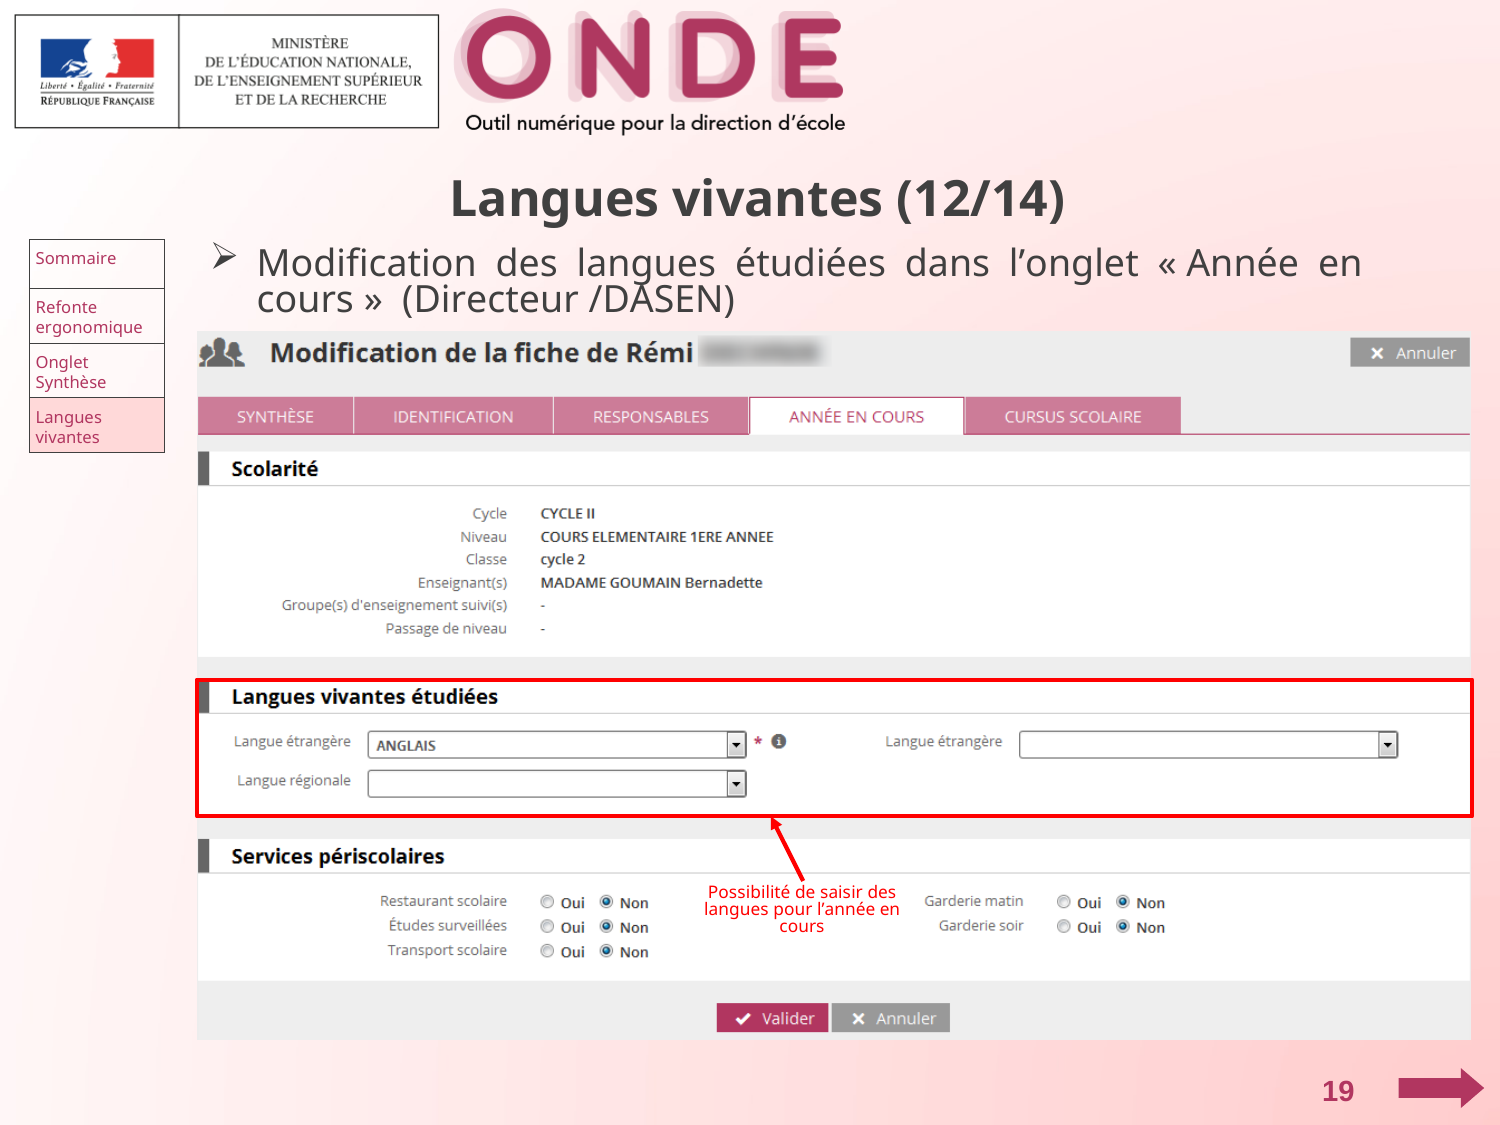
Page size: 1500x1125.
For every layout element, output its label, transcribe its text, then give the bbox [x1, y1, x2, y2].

picture [0, 0, 1500, 1125]
text_box [1399, 1070, 1483, 1106]
text_box Langues vivantes (12/14) [82, 154, 1433, 238]
text_box Modification des langues étudiées dans l’onglet « Année en cours » (Directeur /DASEN) [199, 682, 1379, 814]
text_box Possibilité de saisir des langues pour l’année en cours [667, 877, 937, 944]
table_cell Refonte ergonomique [30, 289, 164, 343]
table_cell Onglet Synthèse [30, 344, 164, 397]
text_box <numéro> [1257, 1064, 1420, 1117]
text_box Modification des langues étudiées dans l’onglet « Année en cours » (Directeur /DASEN) [195, 239, 1379, 678]
table_header Sommaire [30, 240, 164, 288]
text_box Modification des langues étudiées dans l’onglet « Année en cours » (Directeur /DASEN) [195, 818, 1379, 1036]
table_cell Langues vivantes [30, 398, 164, 452]
